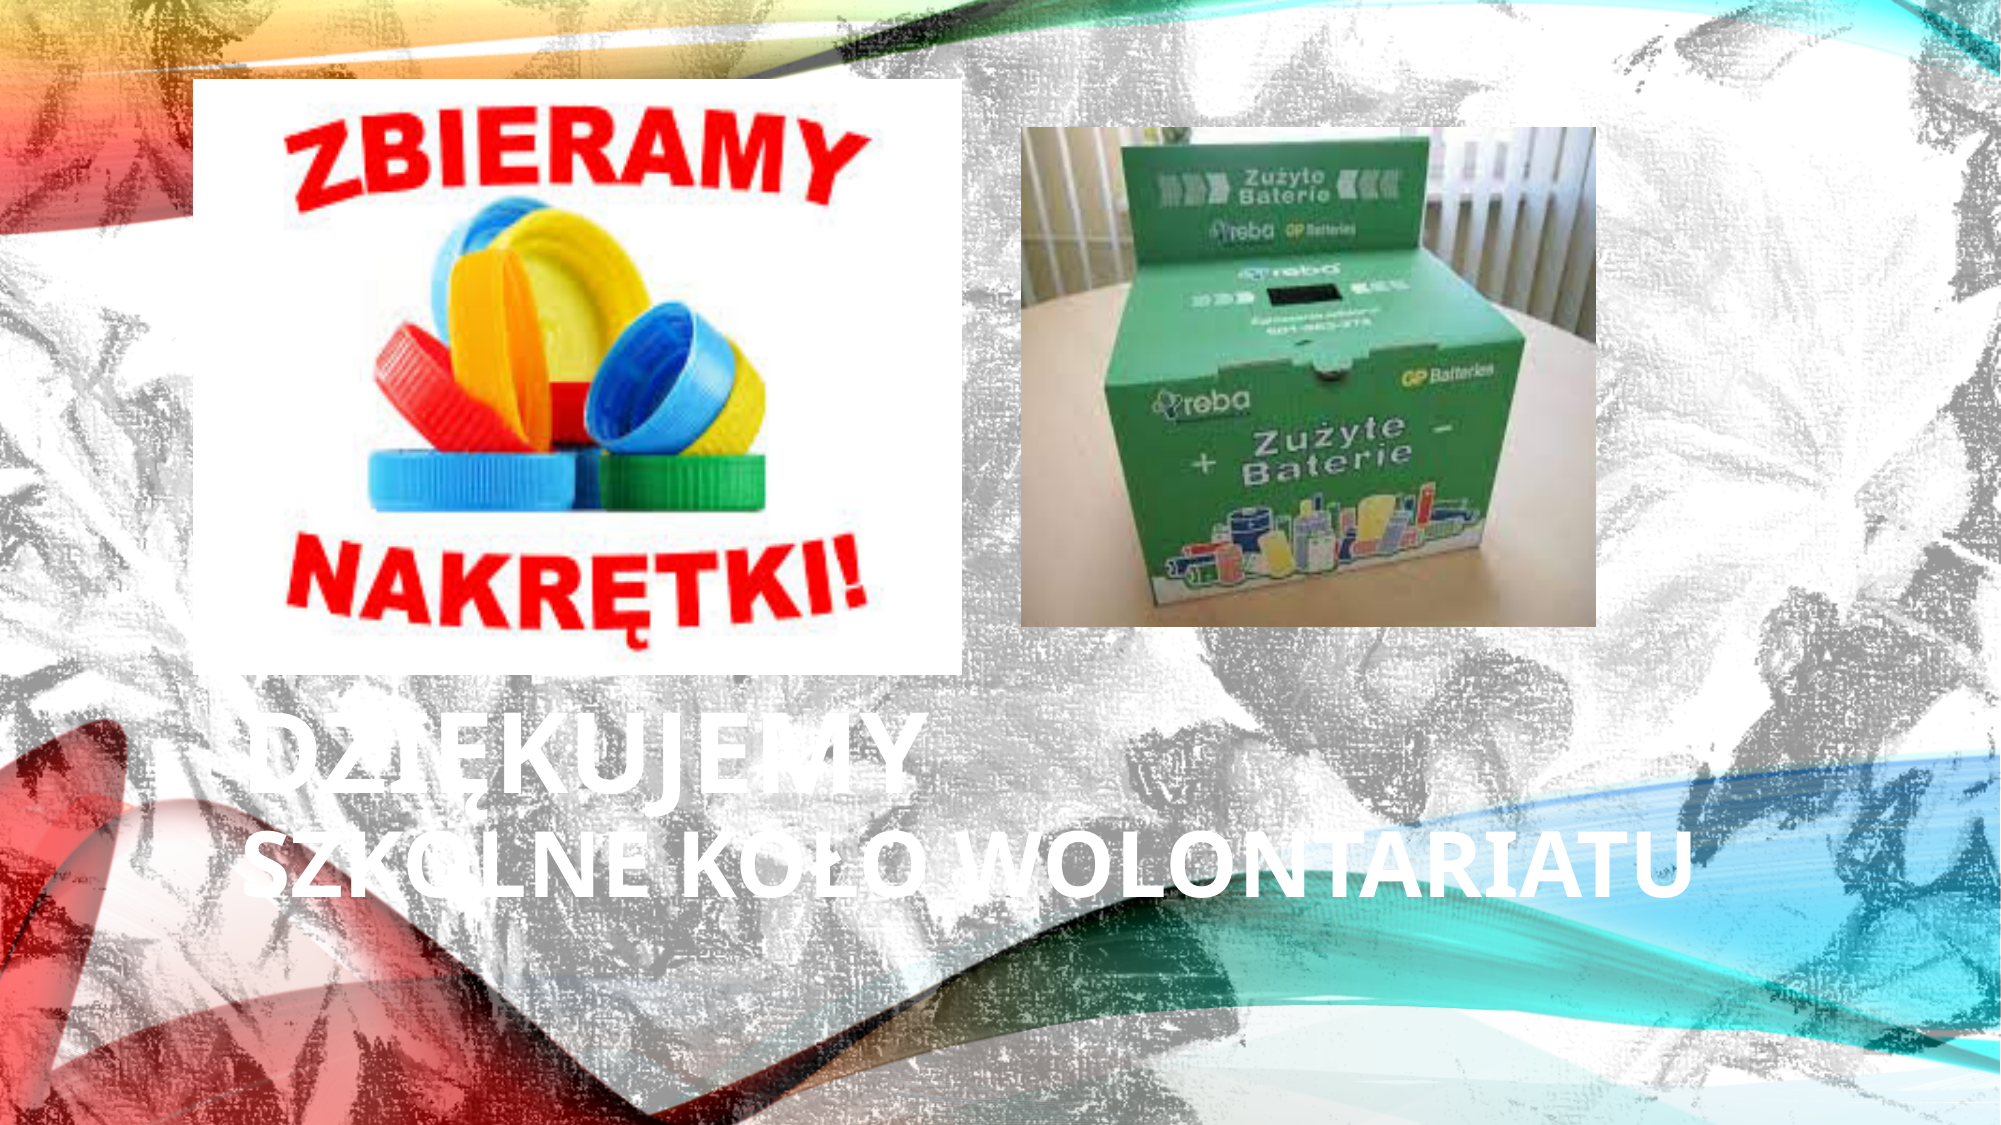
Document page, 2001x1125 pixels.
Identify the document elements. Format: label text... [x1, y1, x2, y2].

picture [0, 0, 2000, 1125]
title Dziękujemy SZKOLNE KOŁO WOLONTARIATU [225, 630, 1776, 925]
